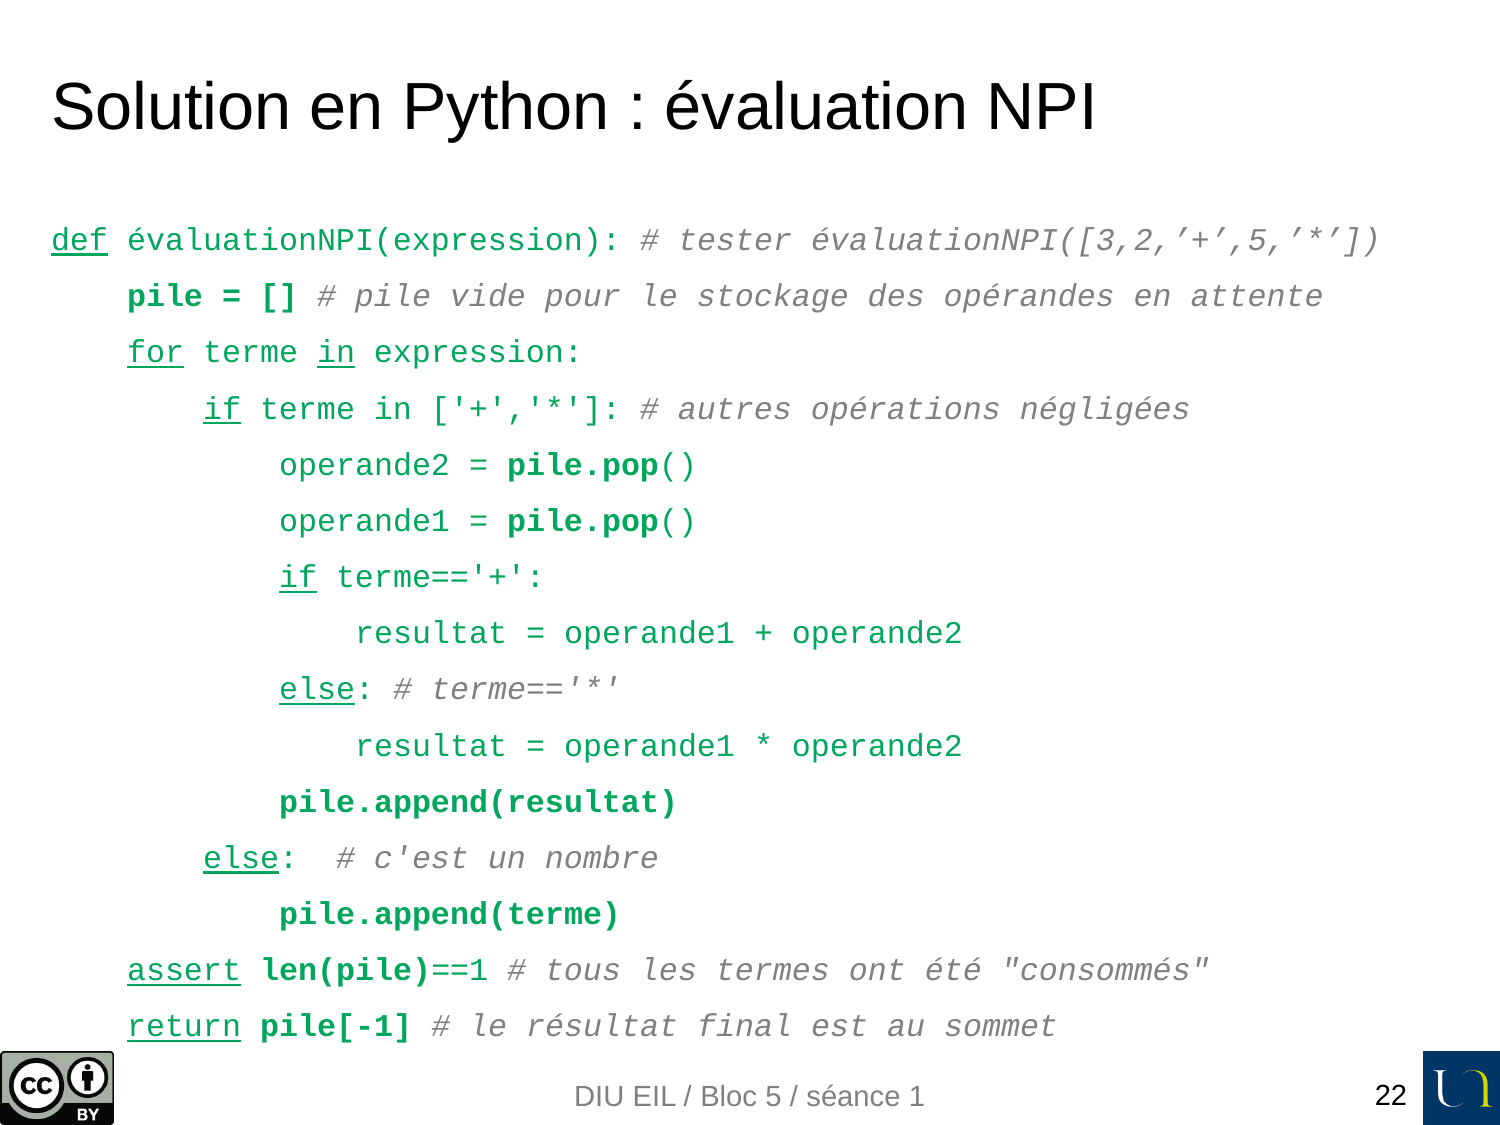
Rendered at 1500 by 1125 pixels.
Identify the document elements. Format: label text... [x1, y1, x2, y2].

title Solution en Python : évaluation NPI [51, 44, 1449, 170]
picture [0, 1051, 114, 1125]
list def évaluationNPI(expression): # tester évaluationNPI([3,2,’+’,5,’*’]) pile = [] # pile vide pour le stockage des opérandes en attente for terme in expression: if terme in ['+','*']: # autres opérations négligées operande2 = pile.pop() operande1 = pile.pop() if terme=='+': resultat = operande1 + operande2 else: # terme=='*' resultat = operande1 * operande2 pile.append(resultat) else: # c'est un nombre pile.append(terme) assert len(pile)==1 # tous les termes ont été "consommés" return pile[-1] # le résultat final est au sommet [51, 224, 1449, 1052]
picture [1417, 1051, 1500, 1125]
